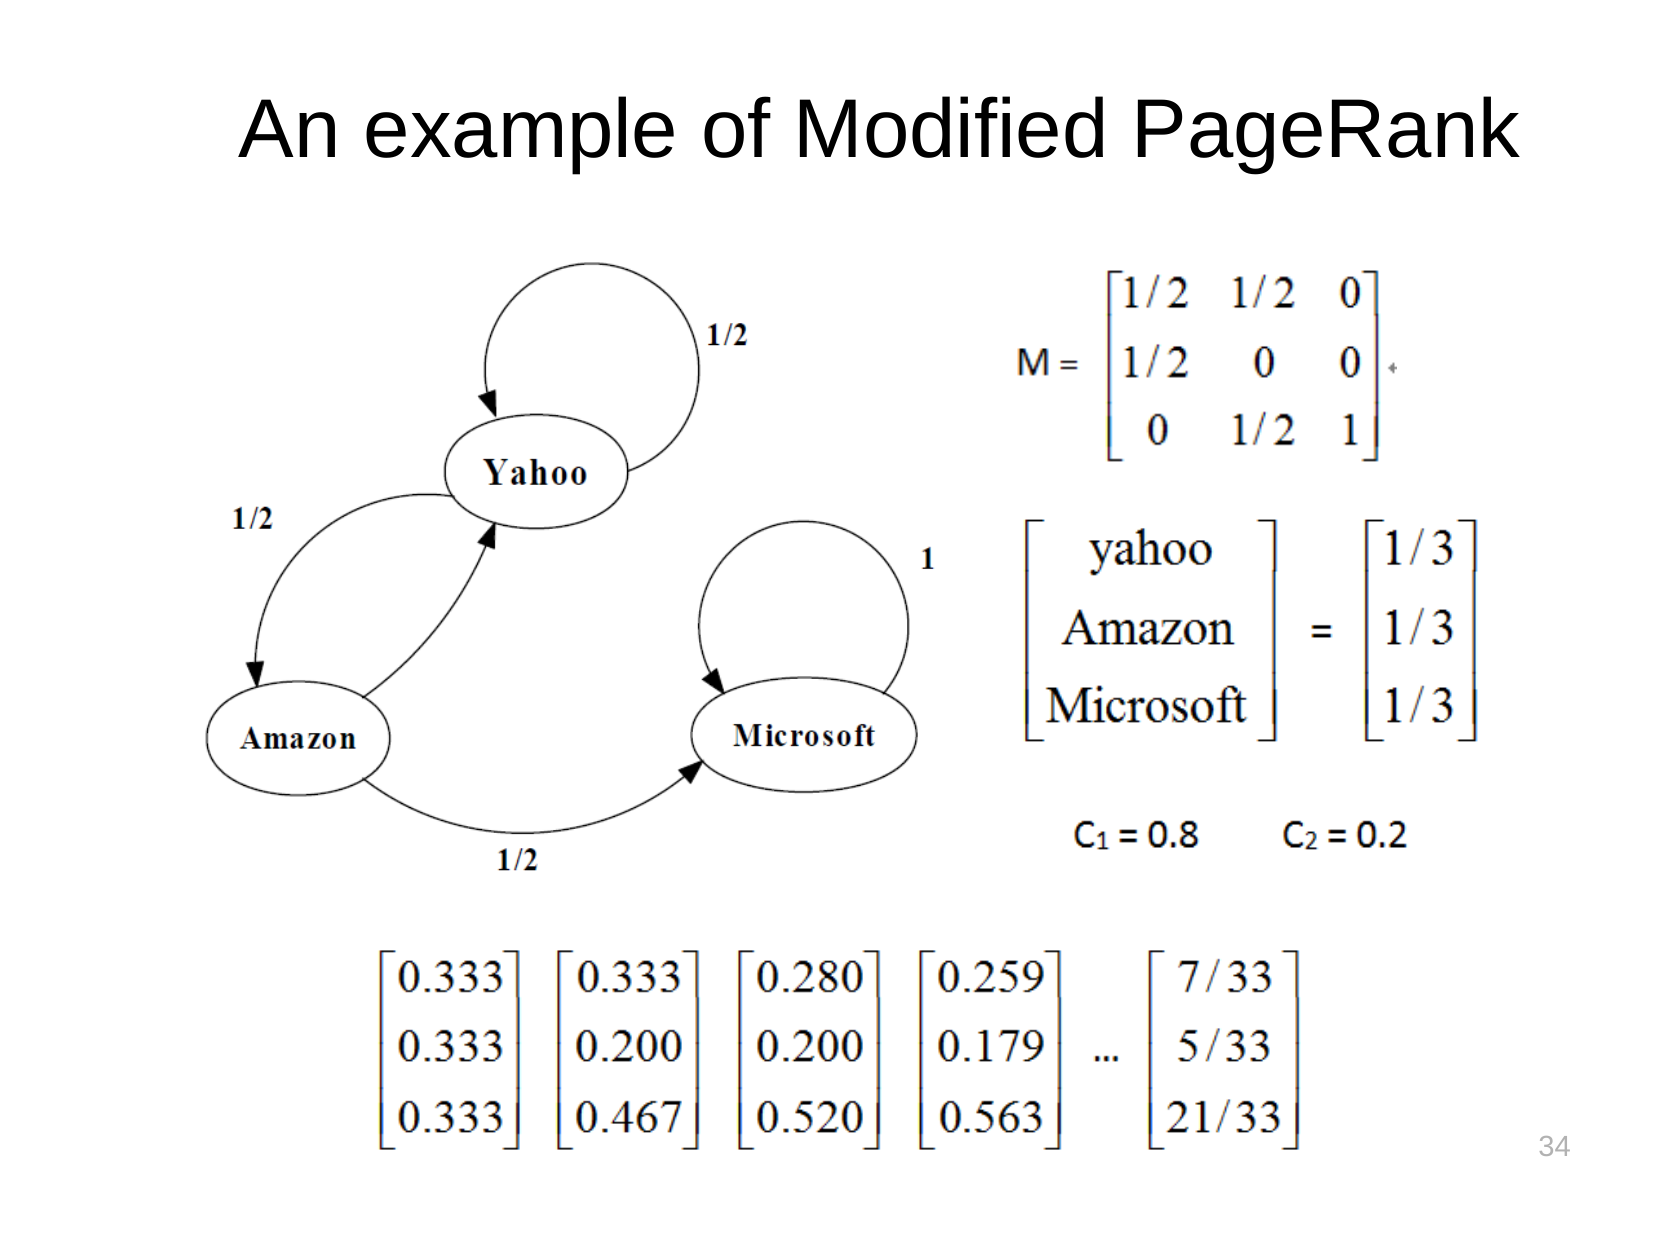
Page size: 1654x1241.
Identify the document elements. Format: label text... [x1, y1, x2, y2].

picture [1005, 501, 1488, 752]
title An example of Modified PageRank [188, 20, 1654, 228]
picture [363, 930, 1332, 1169]
picture [198, 247, 941, 882]
picture [1063, 802, 1429, 869]
picture [1010, 261, 1397, 476]
